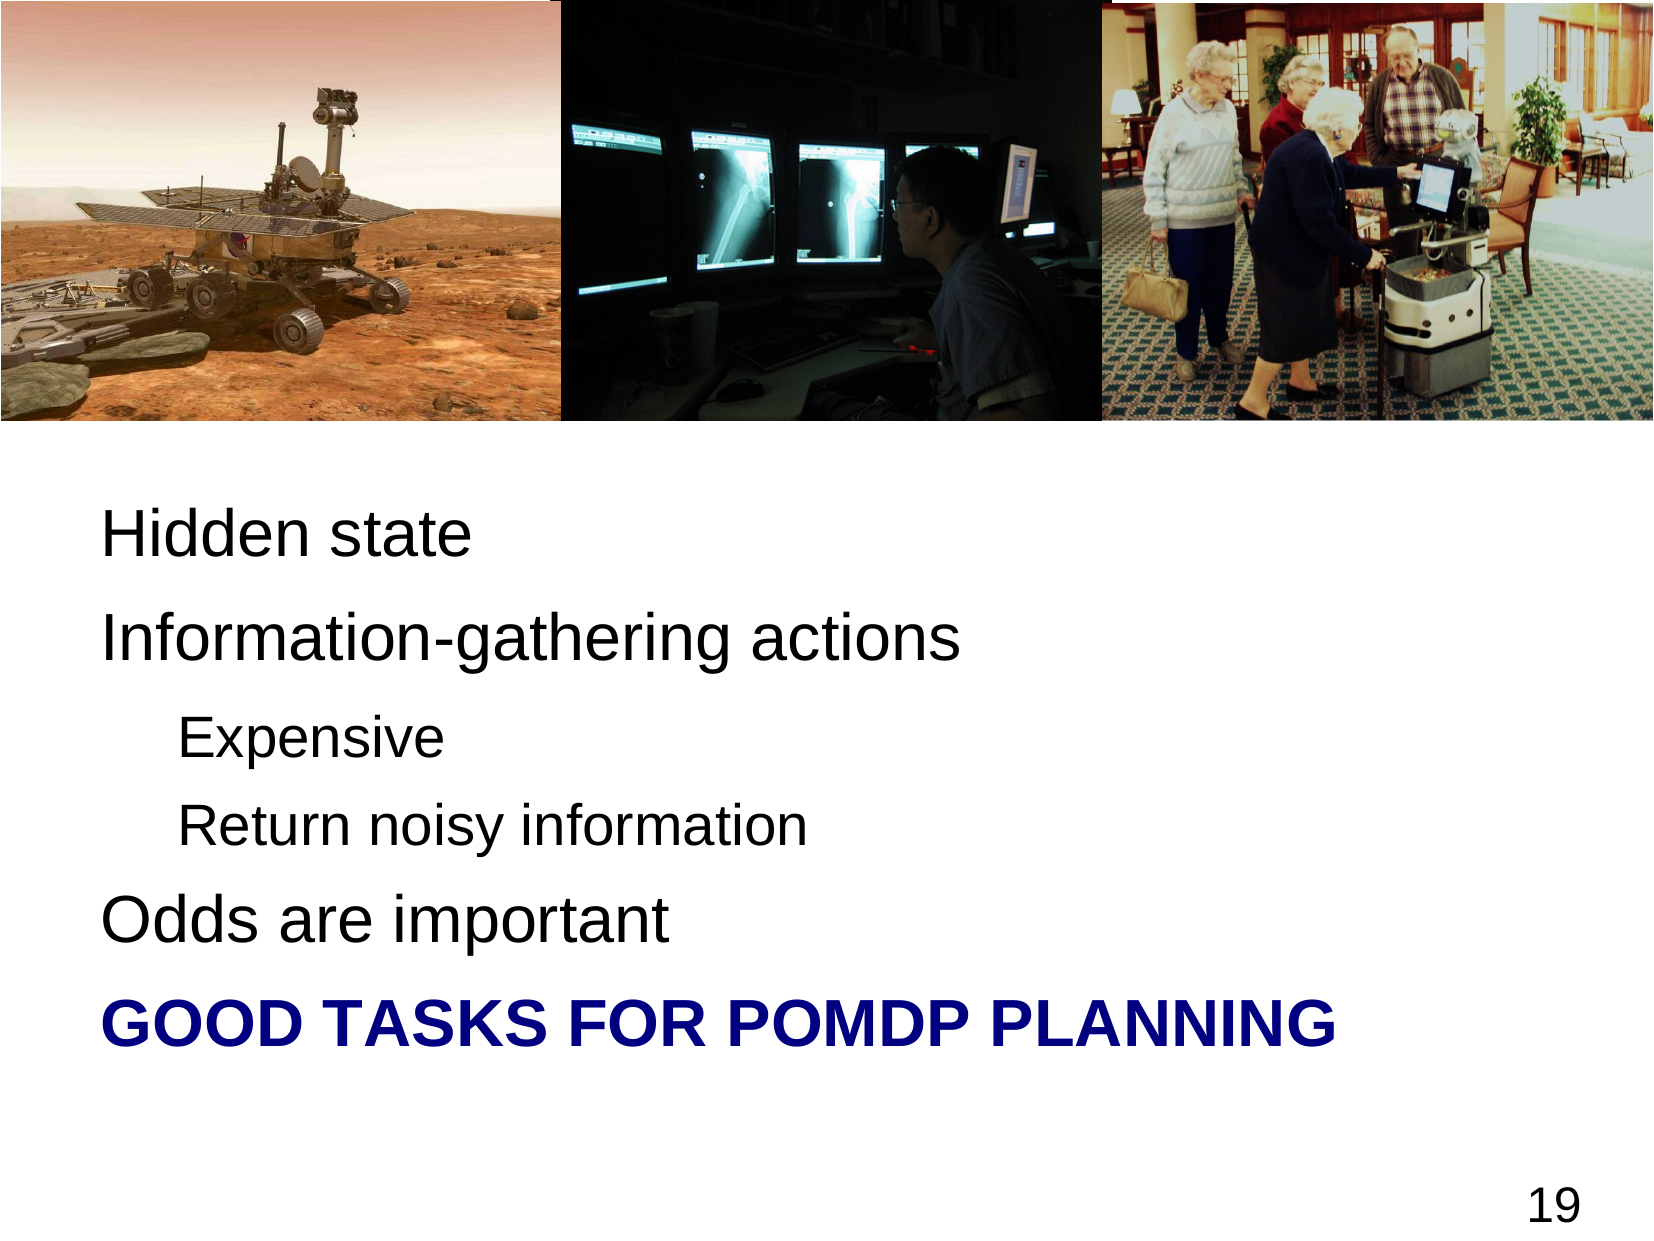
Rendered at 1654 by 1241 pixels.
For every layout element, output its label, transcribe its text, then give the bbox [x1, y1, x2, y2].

list Hidden state Information-gathering actions Expensive Return noisy information Odds are important GOOD TASKS FOR POMDP PLANNING [82, 495, 1571, 1154]
picture [1, 0, 1653, 421]
